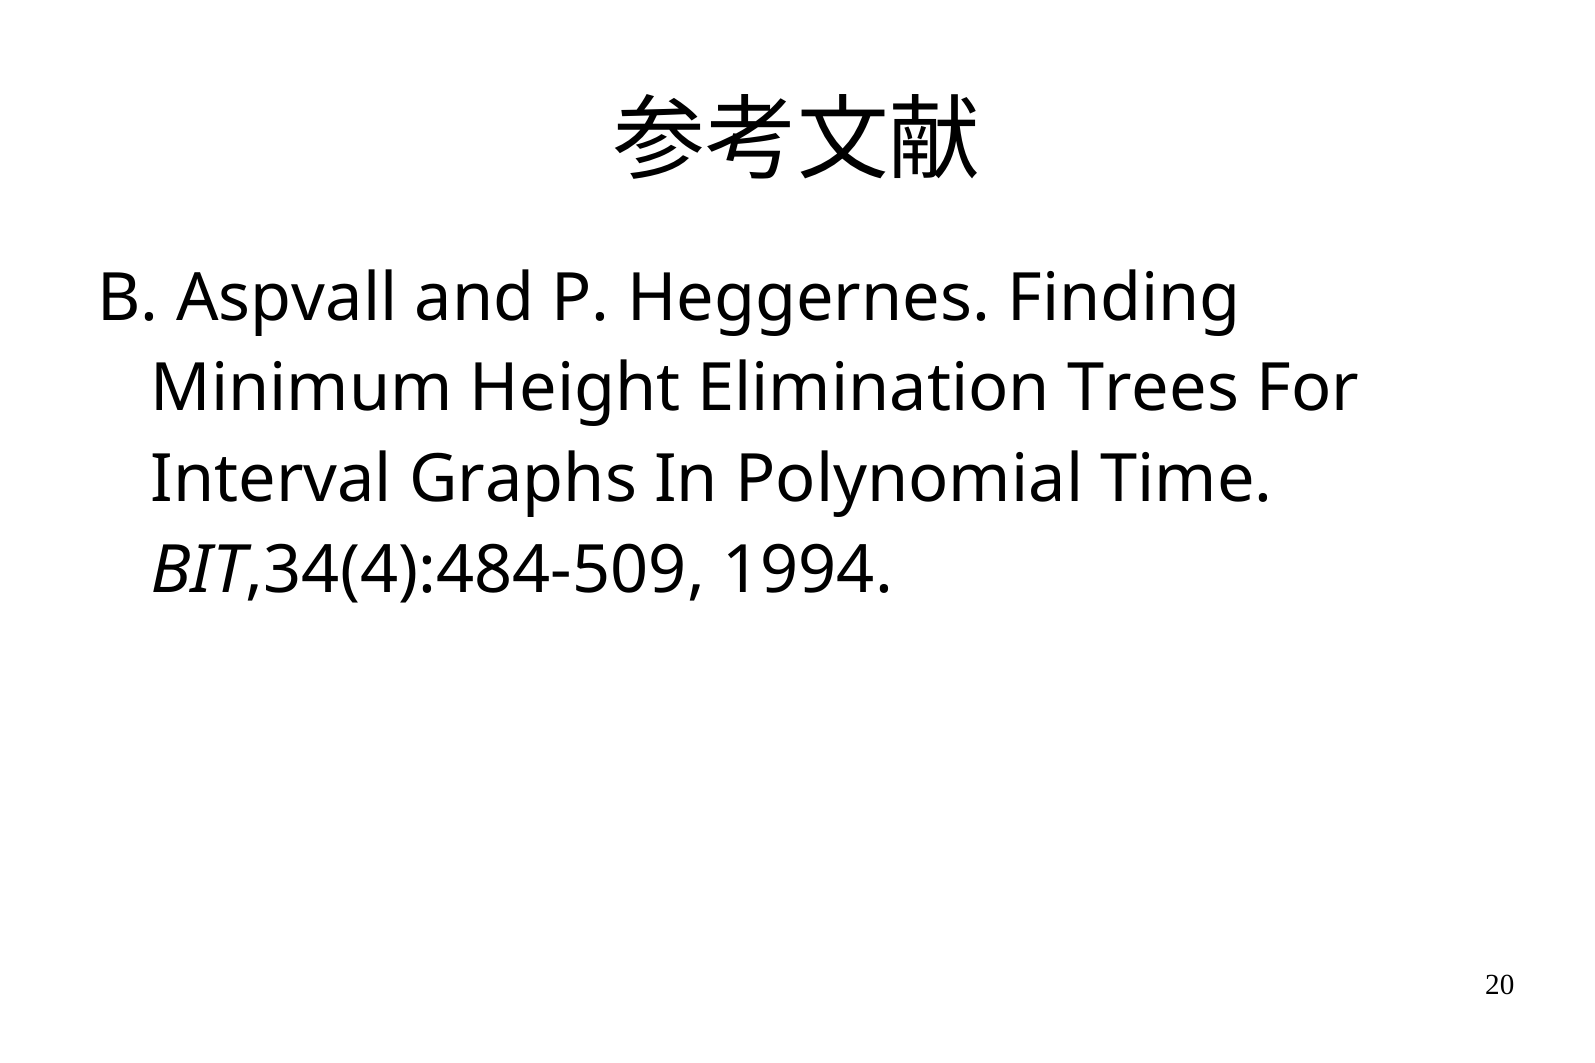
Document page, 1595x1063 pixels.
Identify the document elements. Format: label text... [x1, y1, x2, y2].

title 参考文献 [79, 49, 1515, 213]
list B. Aspvall and P. Heggernes. Finding Minimum Height Elimination Trees For Interval Graphs In Polynomial Time. BIT,34(4):484-509, 1994. [79, 248, 1515, 936]
